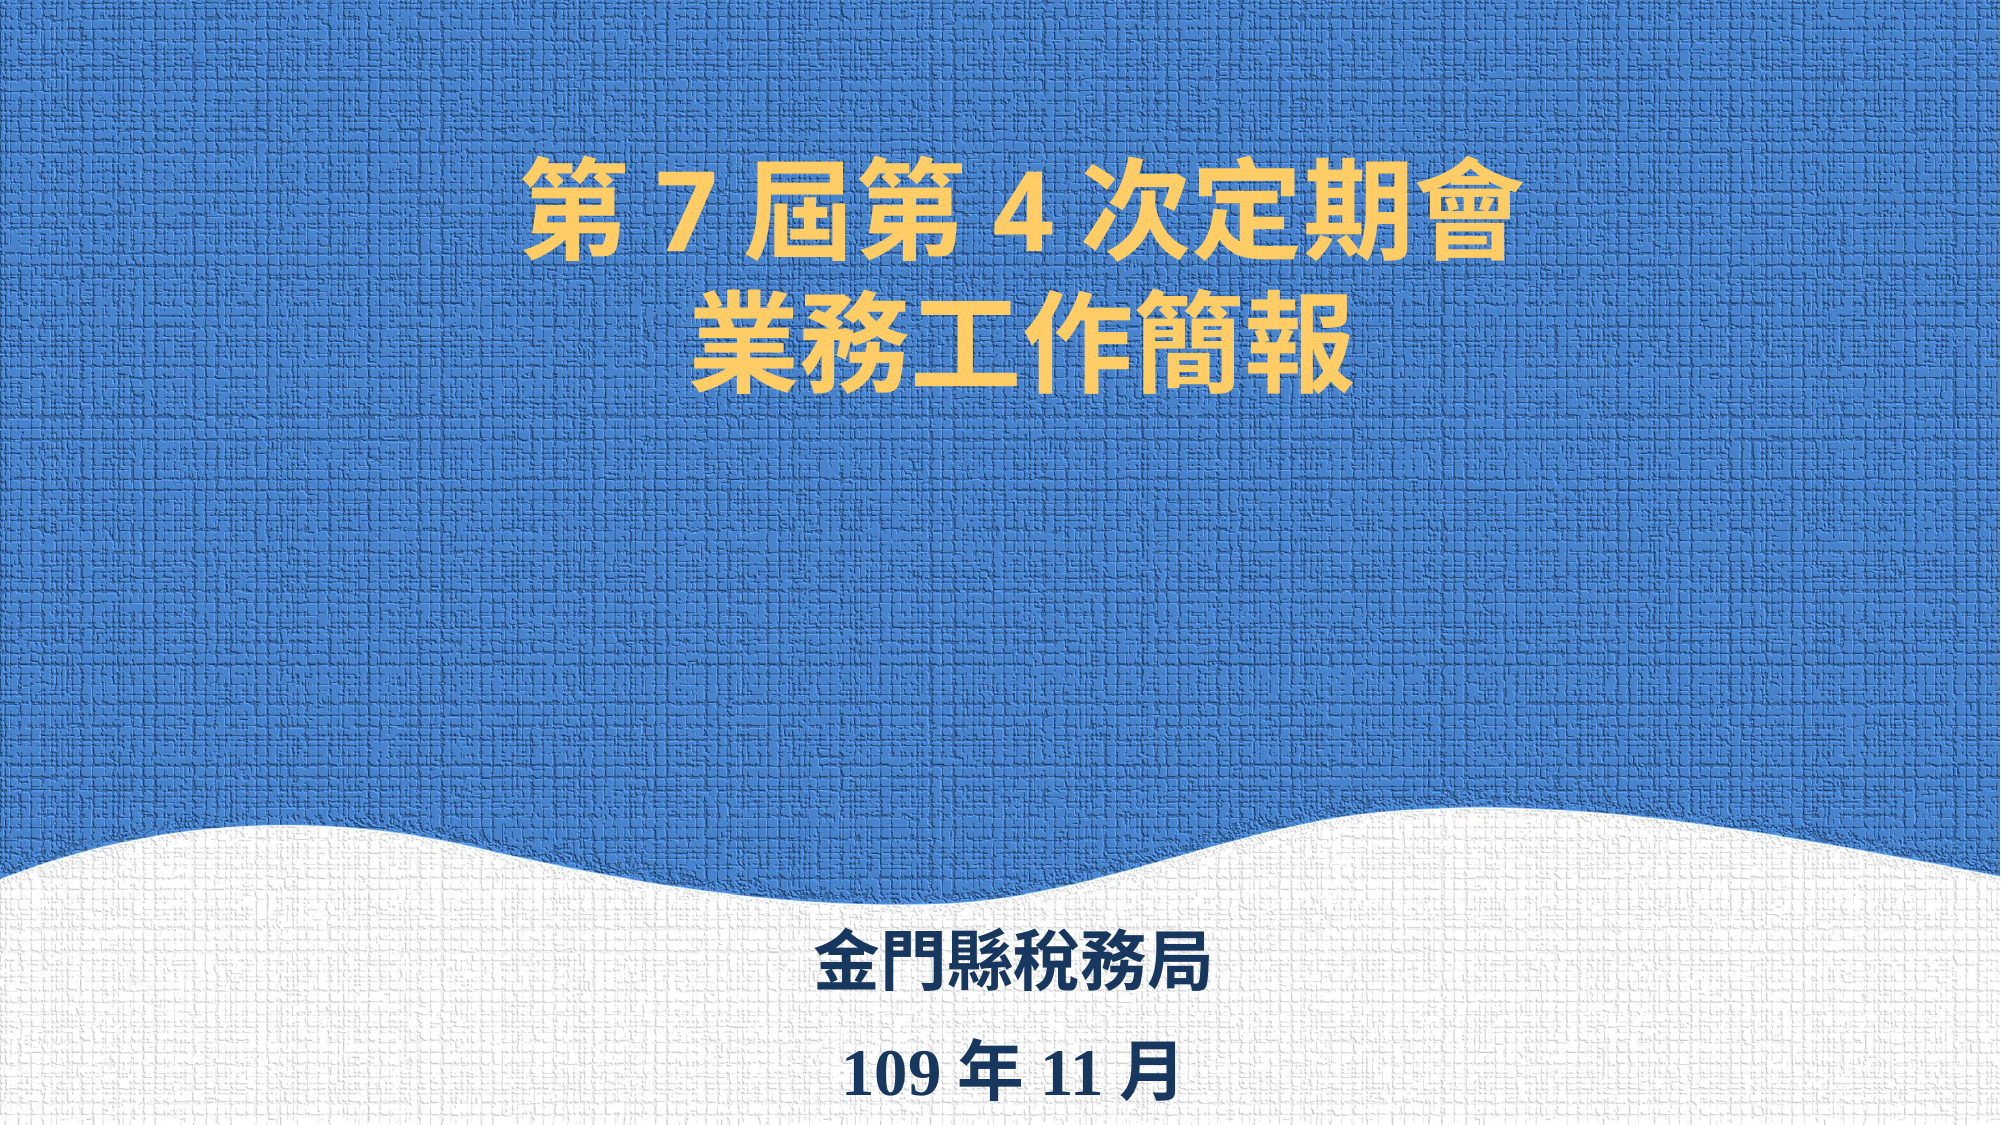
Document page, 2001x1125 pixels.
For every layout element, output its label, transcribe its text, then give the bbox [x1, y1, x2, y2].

subtitle 金門縣稅務局 109年11月 [263, 895, 1764, 1125]
picture [0, 0, 2000, 1125]
title 第7屆第4次定期會 業務工作簡報 [272, 131, 1773, 415]
